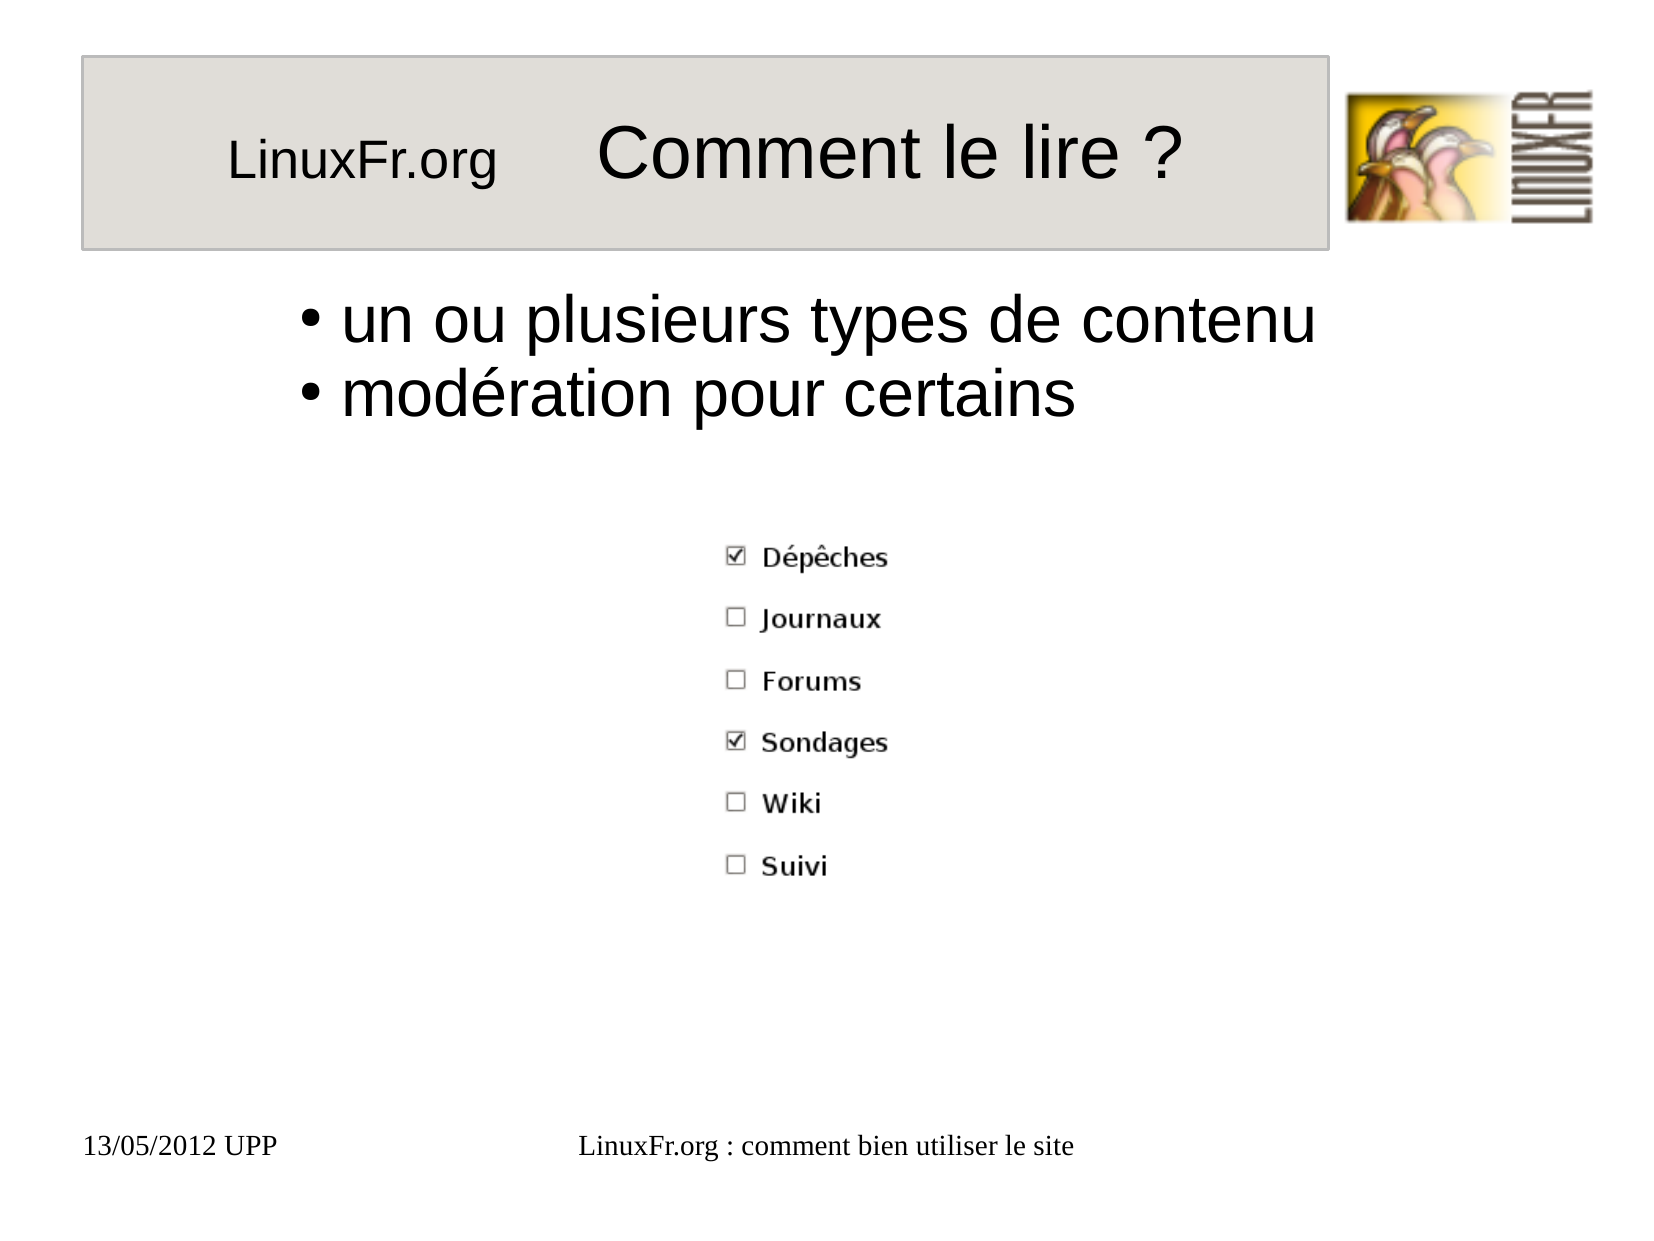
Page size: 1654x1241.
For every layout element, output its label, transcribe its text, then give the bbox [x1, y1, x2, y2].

picture [708, 531, 933, 901]
title LinuxFr.org Comment le lire ? [82, 56, 1329, 250]
picture [1341, 88, 1601, 229]
subtitle un ou plusieurs types de contenu modération pour certains [298, 281, 1339, 1081]
